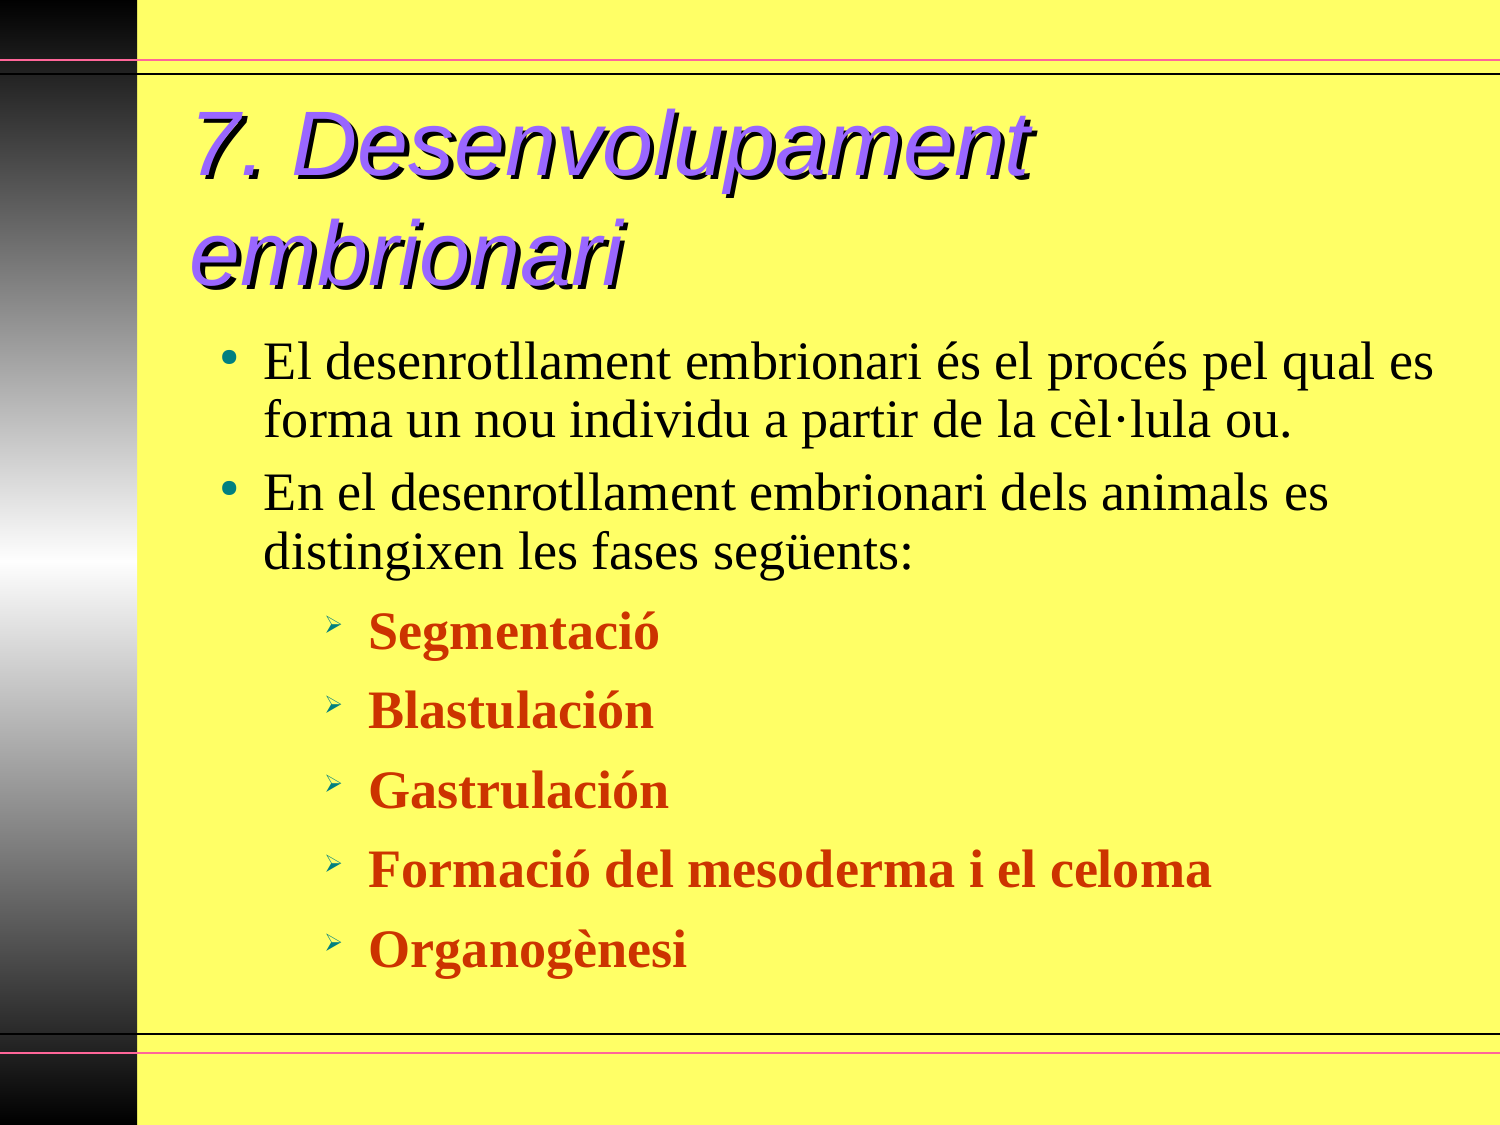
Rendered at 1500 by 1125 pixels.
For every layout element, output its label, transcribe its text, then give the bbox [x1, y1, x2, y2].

title 7. Desenvolupament embrionari [174, 76, 1450, 312]
list El desenrotllament embrionari és el procés pel qual es forma un nou individu a partir de la cèl·lula ou. En el desenrotllament embrionari dels animals es distingixen les fases següents: Segmentació Blastulación Gastrulación Formació del mesoderma i el celoma Organogènesi [174, 324, 1450, 1068]
